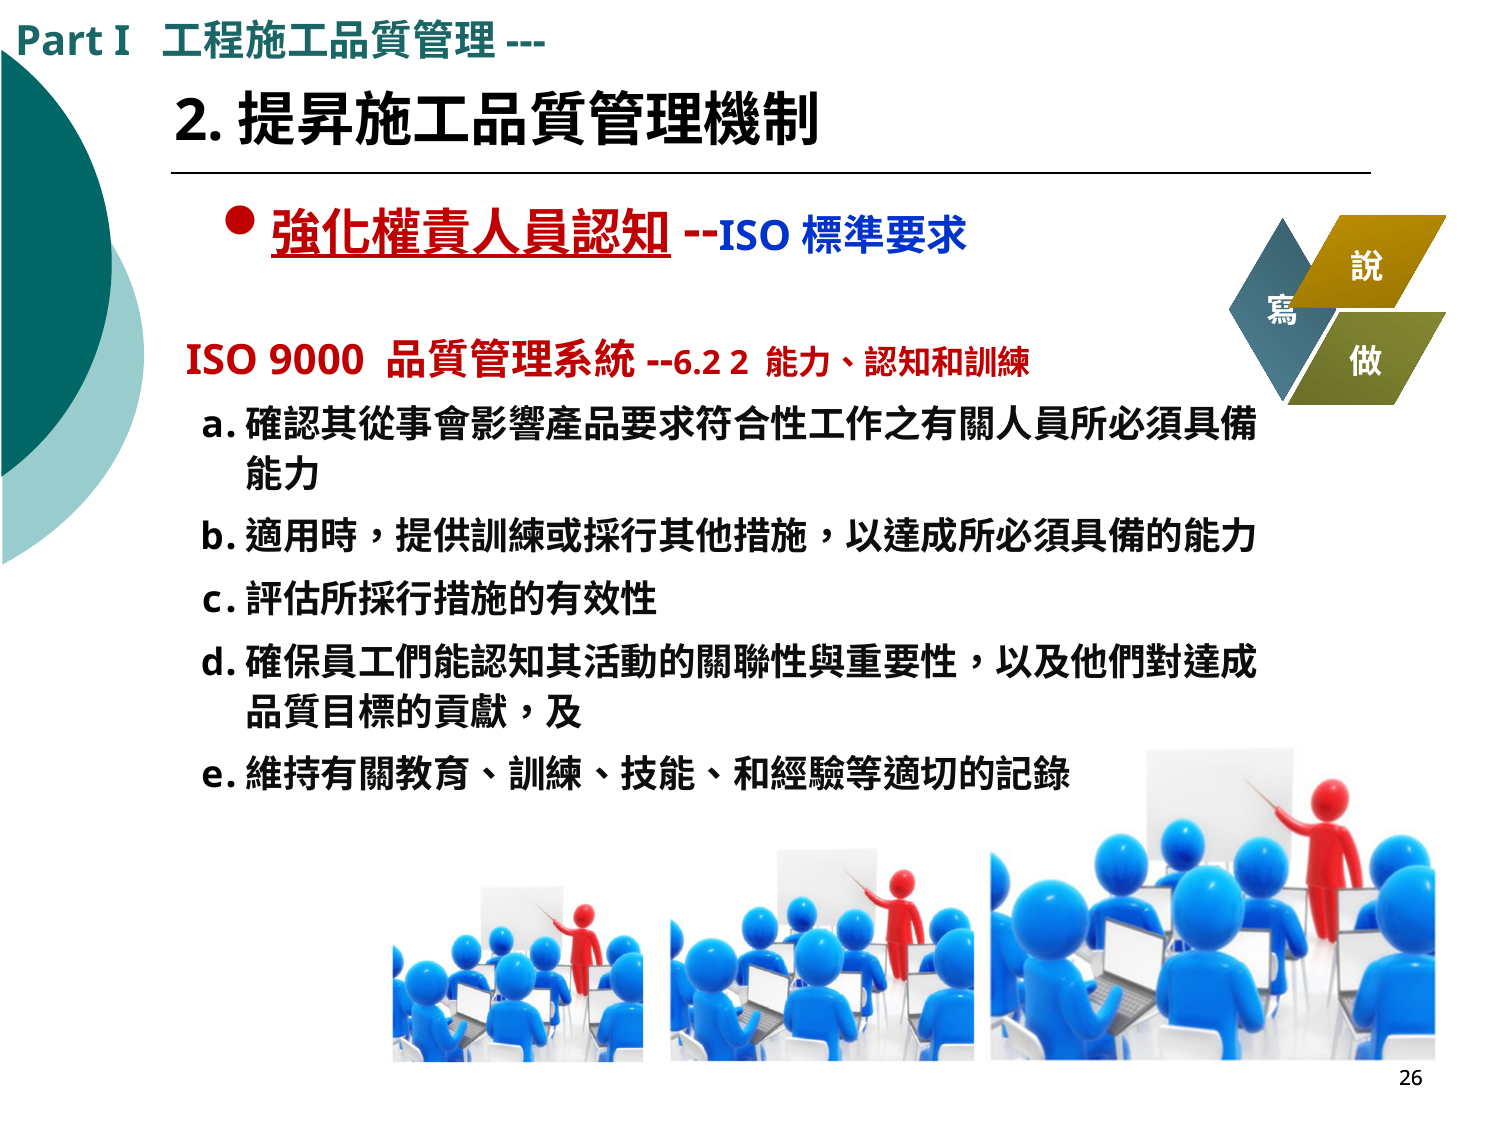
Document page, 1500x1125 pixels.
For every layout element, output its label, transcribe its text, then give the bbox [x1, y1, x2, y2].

text_box [1287, 312, 1446, 405]
text_box 寫 [1229, 218, 1337, 401]
text_box ISO 9000 品質管理系統--6.2 2 能力、認知和訓練 確認其從事會影響產品要求符合性工作之有關人員所必須具備能力 適用時，提供訓練或採行其他措施，以達成所必須具備的能力 評估所採行措施的有效性 確保員工們能認知其活動的關聯性與重要性，以及他們對達成品質目標的貢獻，及 維持有關教育、訓練、技能、和經驗等適切的記錄 [171, 325, 1306, 803]
picture [390, 881, 644, 1063]
picture [667, 842, 975, 1063]
text_box Part I 工程施工品質管理--- [0, 0, 597, 79]
text_box 做 [1334, 332, 1398, 388]
text_box 寫 [1272, 299, 1292, 309]
picture [986, 739, 1437, 1062]
text_box [1288, 215, 1447, 308]
text_box 2.提昇施工品質管理機制 [159, 66, 1376, 169]
text_box 說 [1335, 237, 1399, 293]
text_box 強化權責人員認知--ISO標準要求 [206, 184, 1246, 270]
